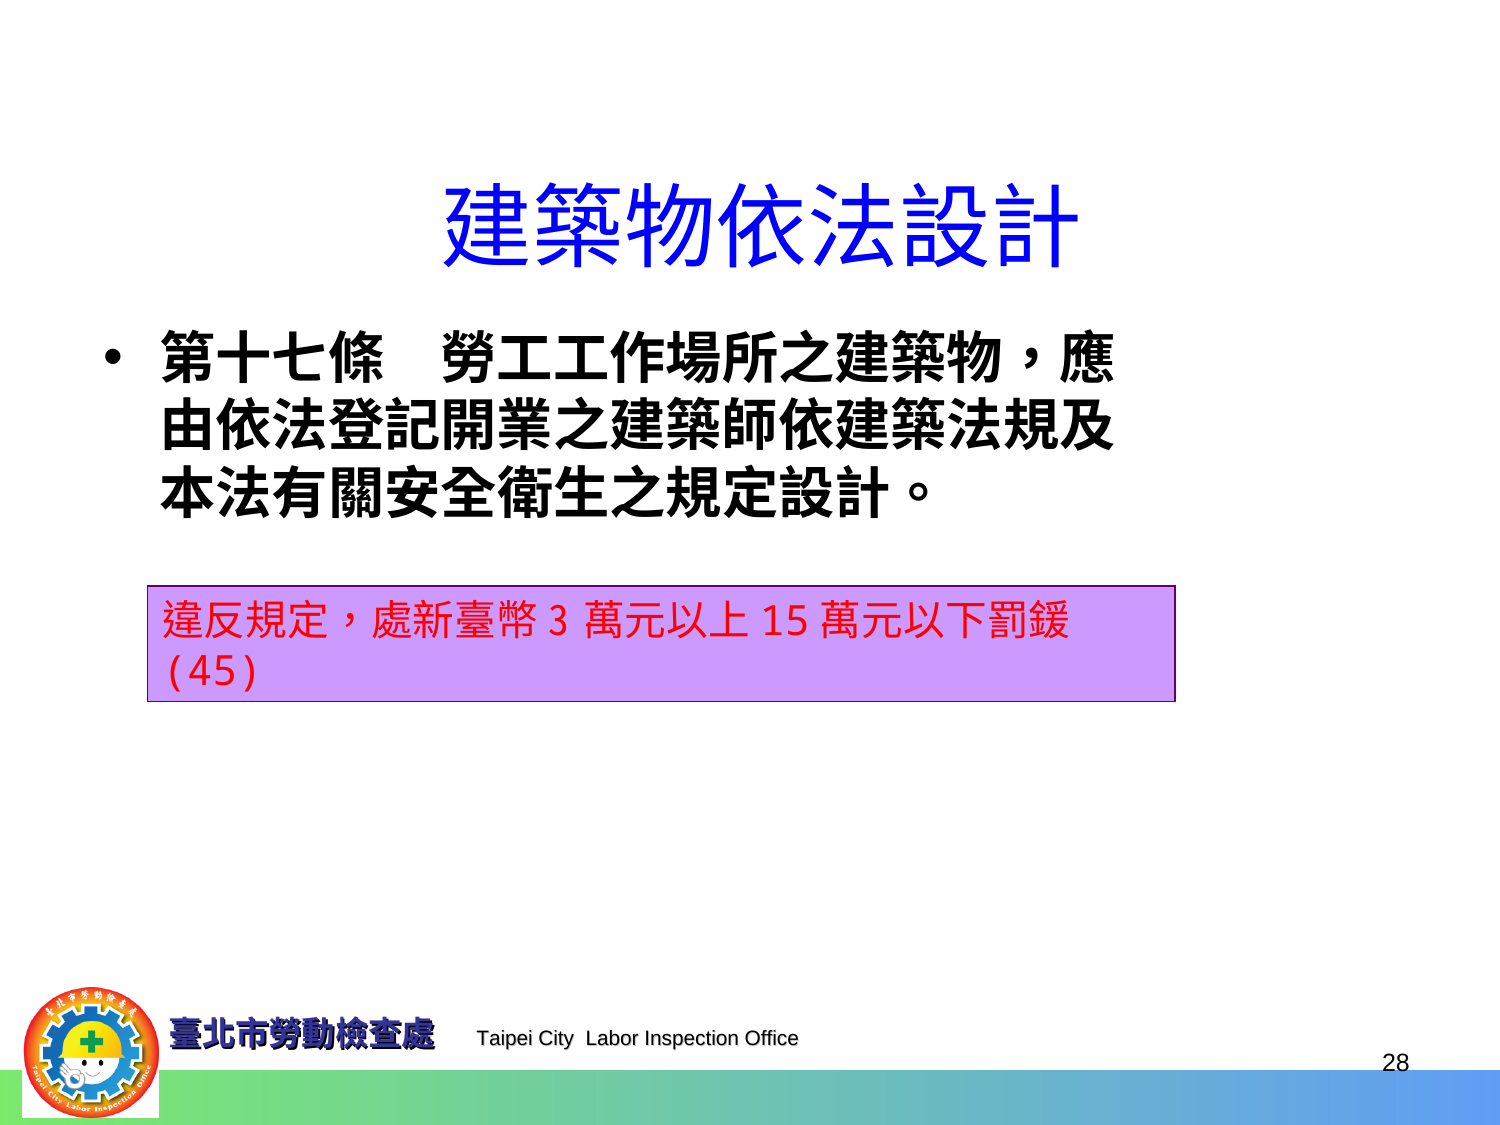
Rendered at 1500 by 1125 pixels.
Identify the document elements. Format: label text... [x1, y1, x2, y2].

list 第十七條 勞工工作場所之建築物，應由依法登記開業之建築師依建築法規及本法有關安全衛生之規定設計。 [88, 314, 1152, 589]
picture [22, 987, 159, 1118]
text_box 建築物依法設計 [289, 160, 1235, 287]
text_box 違反規定，處新臺幣3萬元以上15萬元以下罰鍰(45) [147, 586, 1176, 702]
text_box <編號> [1074, 1024, 1426, 1100]
